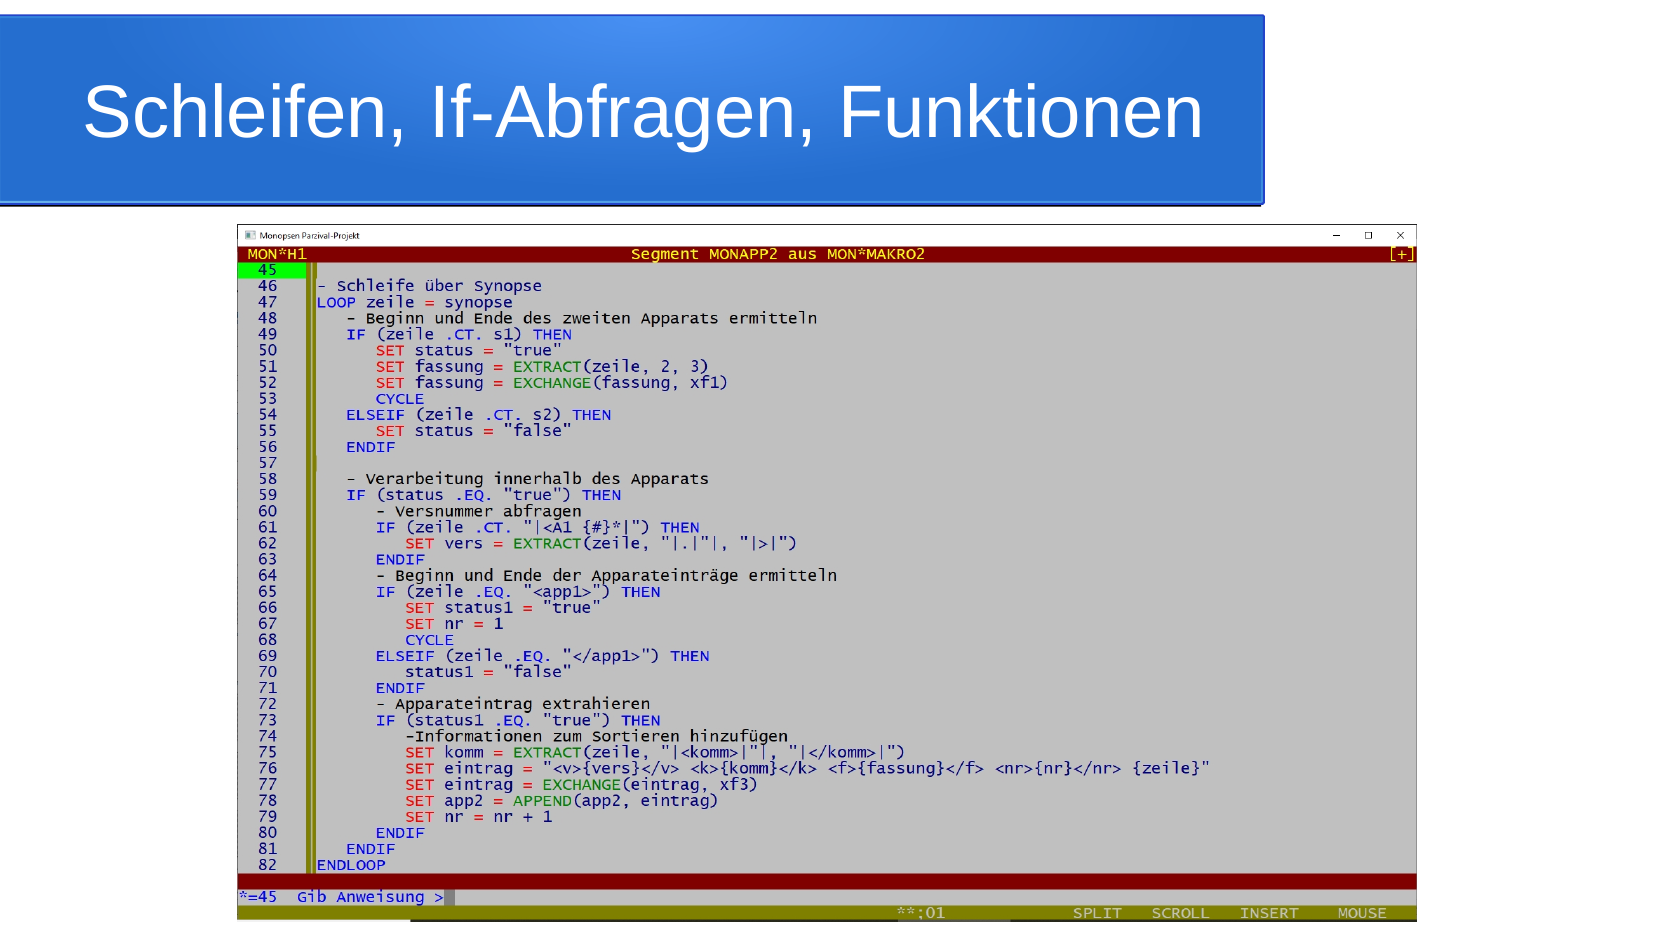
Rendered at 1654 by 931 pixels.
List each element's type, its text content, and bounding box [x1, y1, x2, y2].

title Schleifen, If-Abfragen, Funktionen [82, 35, 1235, 189]
picture [237, 224, 1417, 922]
